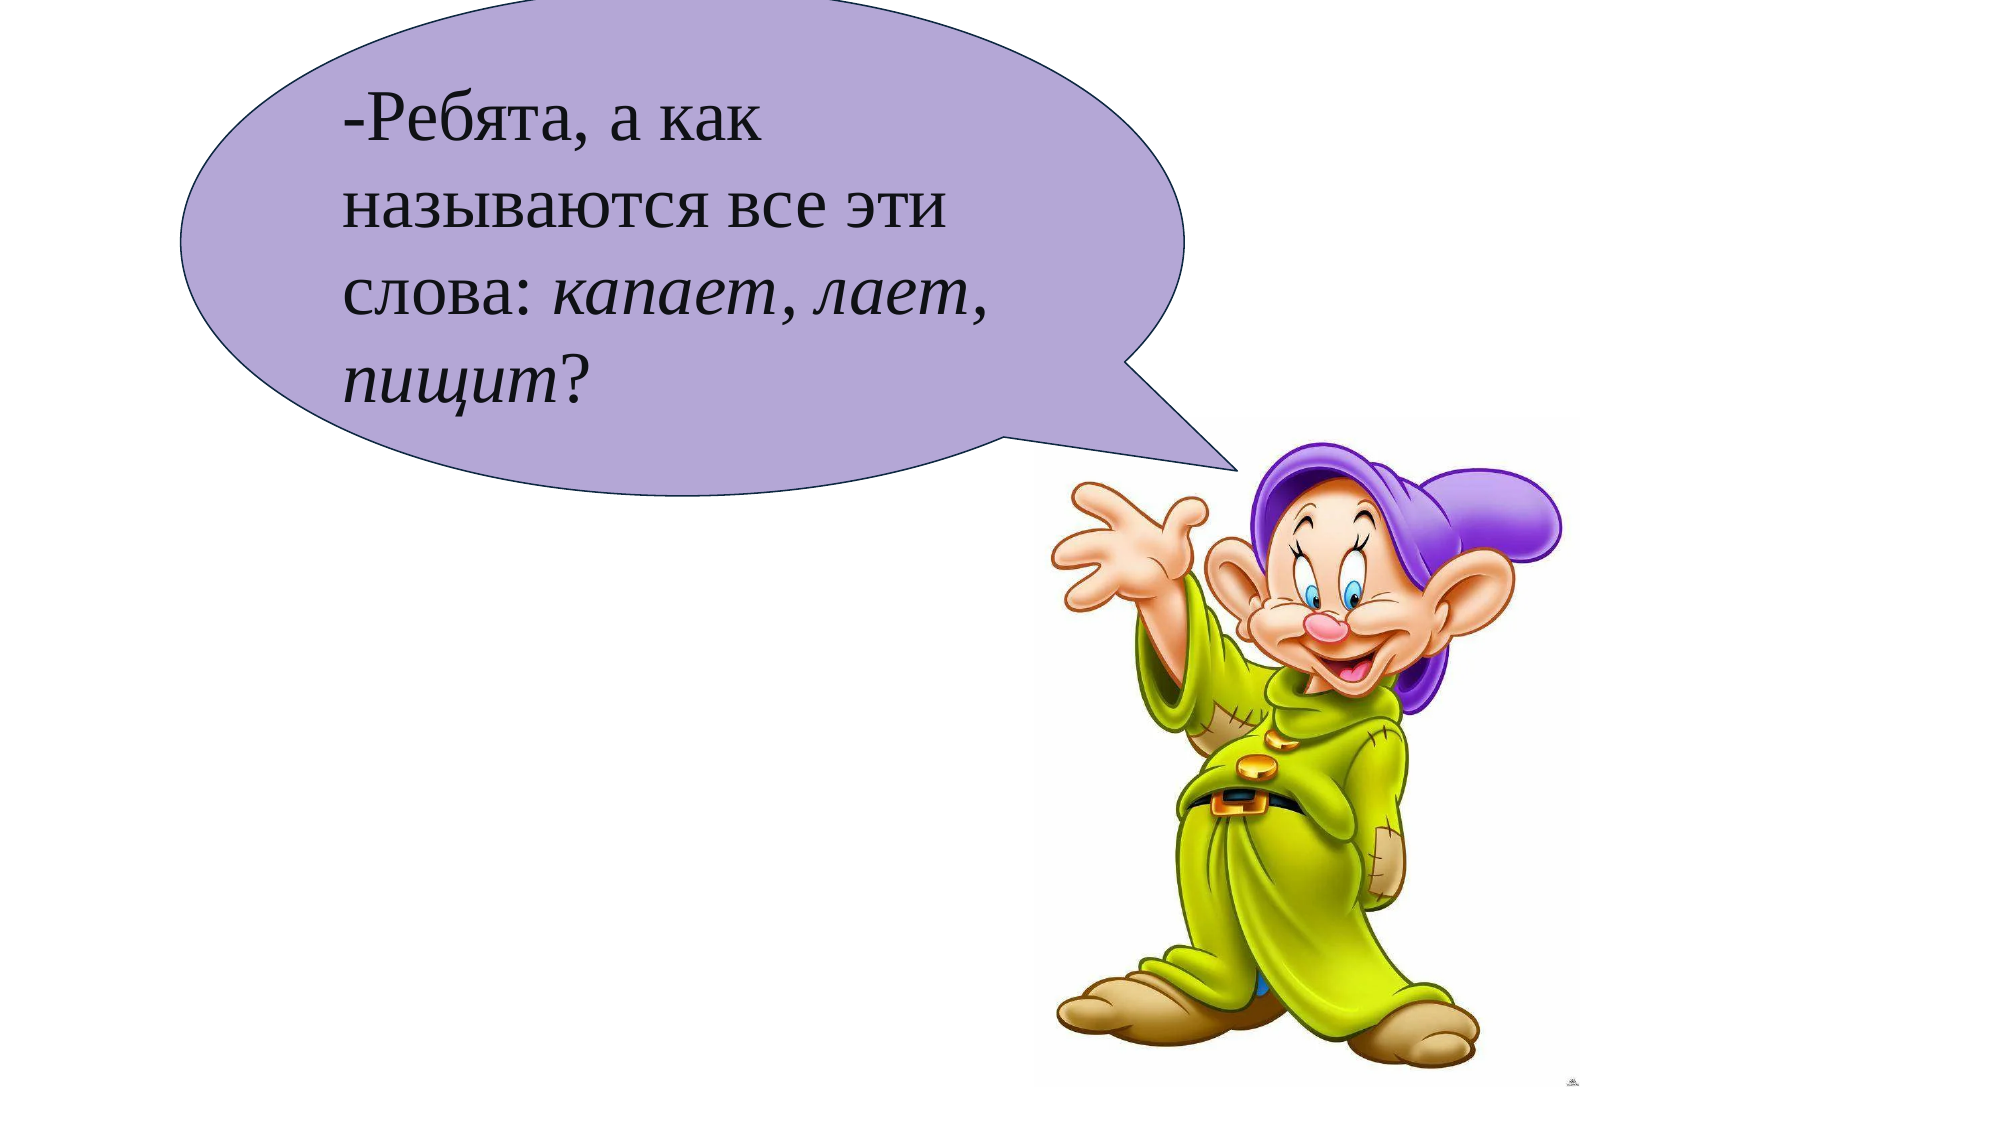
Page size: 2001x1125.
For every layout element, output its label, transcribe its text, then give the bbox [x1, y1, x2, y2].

text_box -Ребята, а как называются все эти слова: капает, лает, пищит? [180, 0, 1238, 496]
picture [1034, 417, 1580, 1087]
